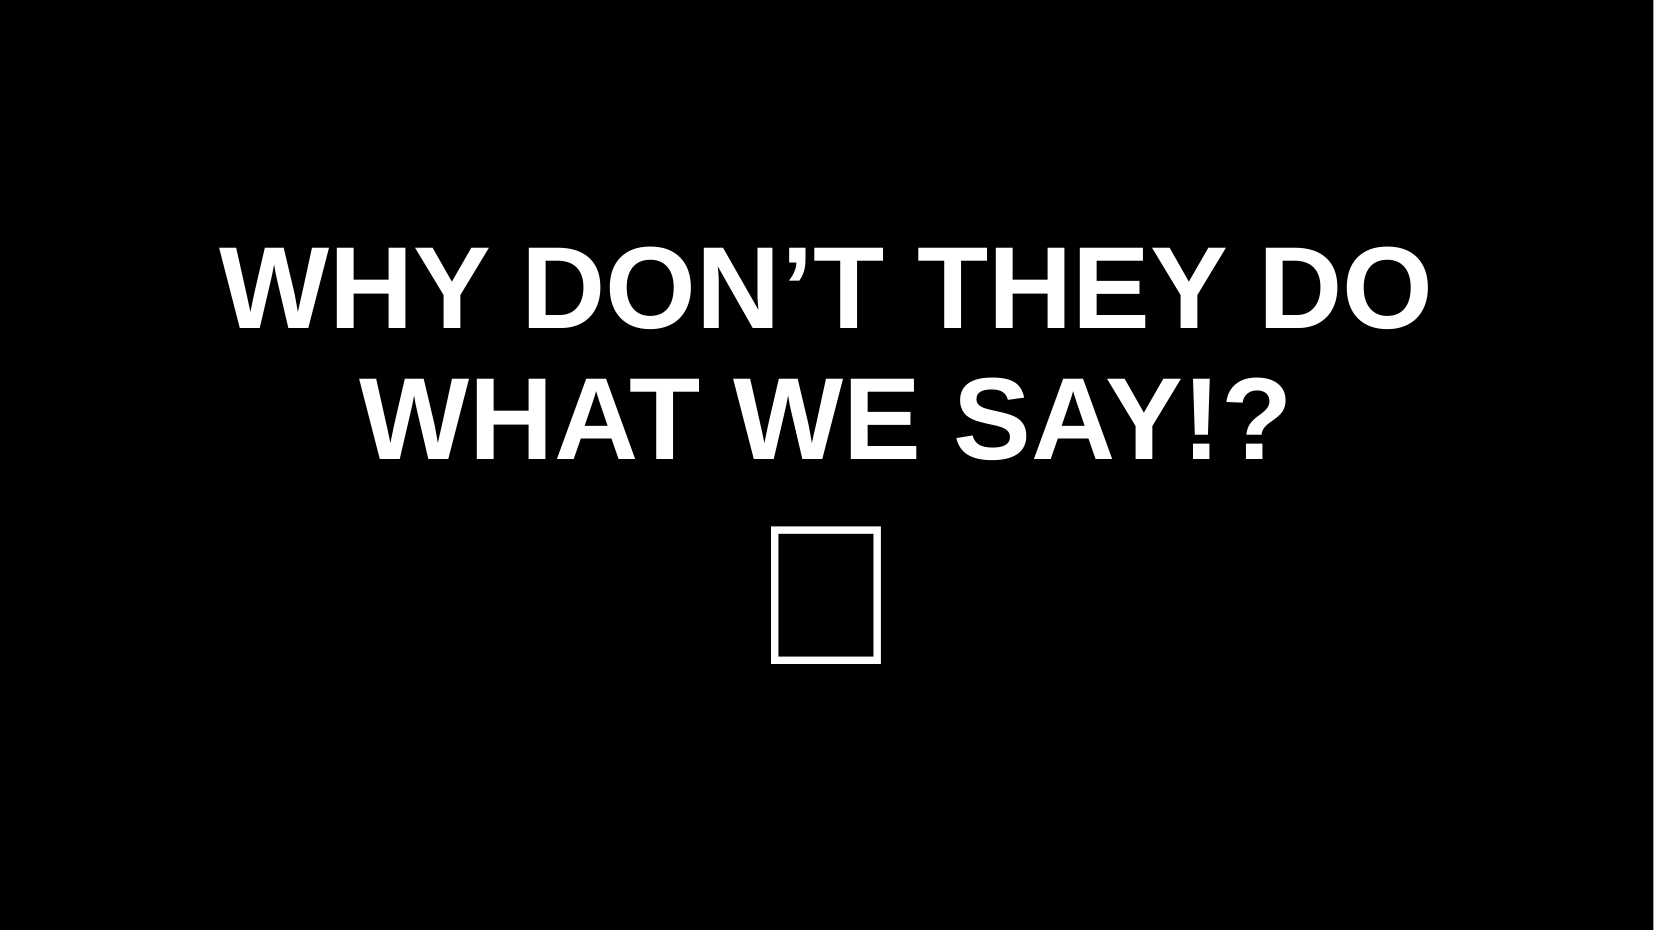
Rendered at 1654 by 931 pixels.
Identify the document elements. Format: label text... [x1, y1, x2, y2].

subtitle WHY DON’T THEY DO WHAT WE SAY!? 😤 [82, 0, 1571, 931]
